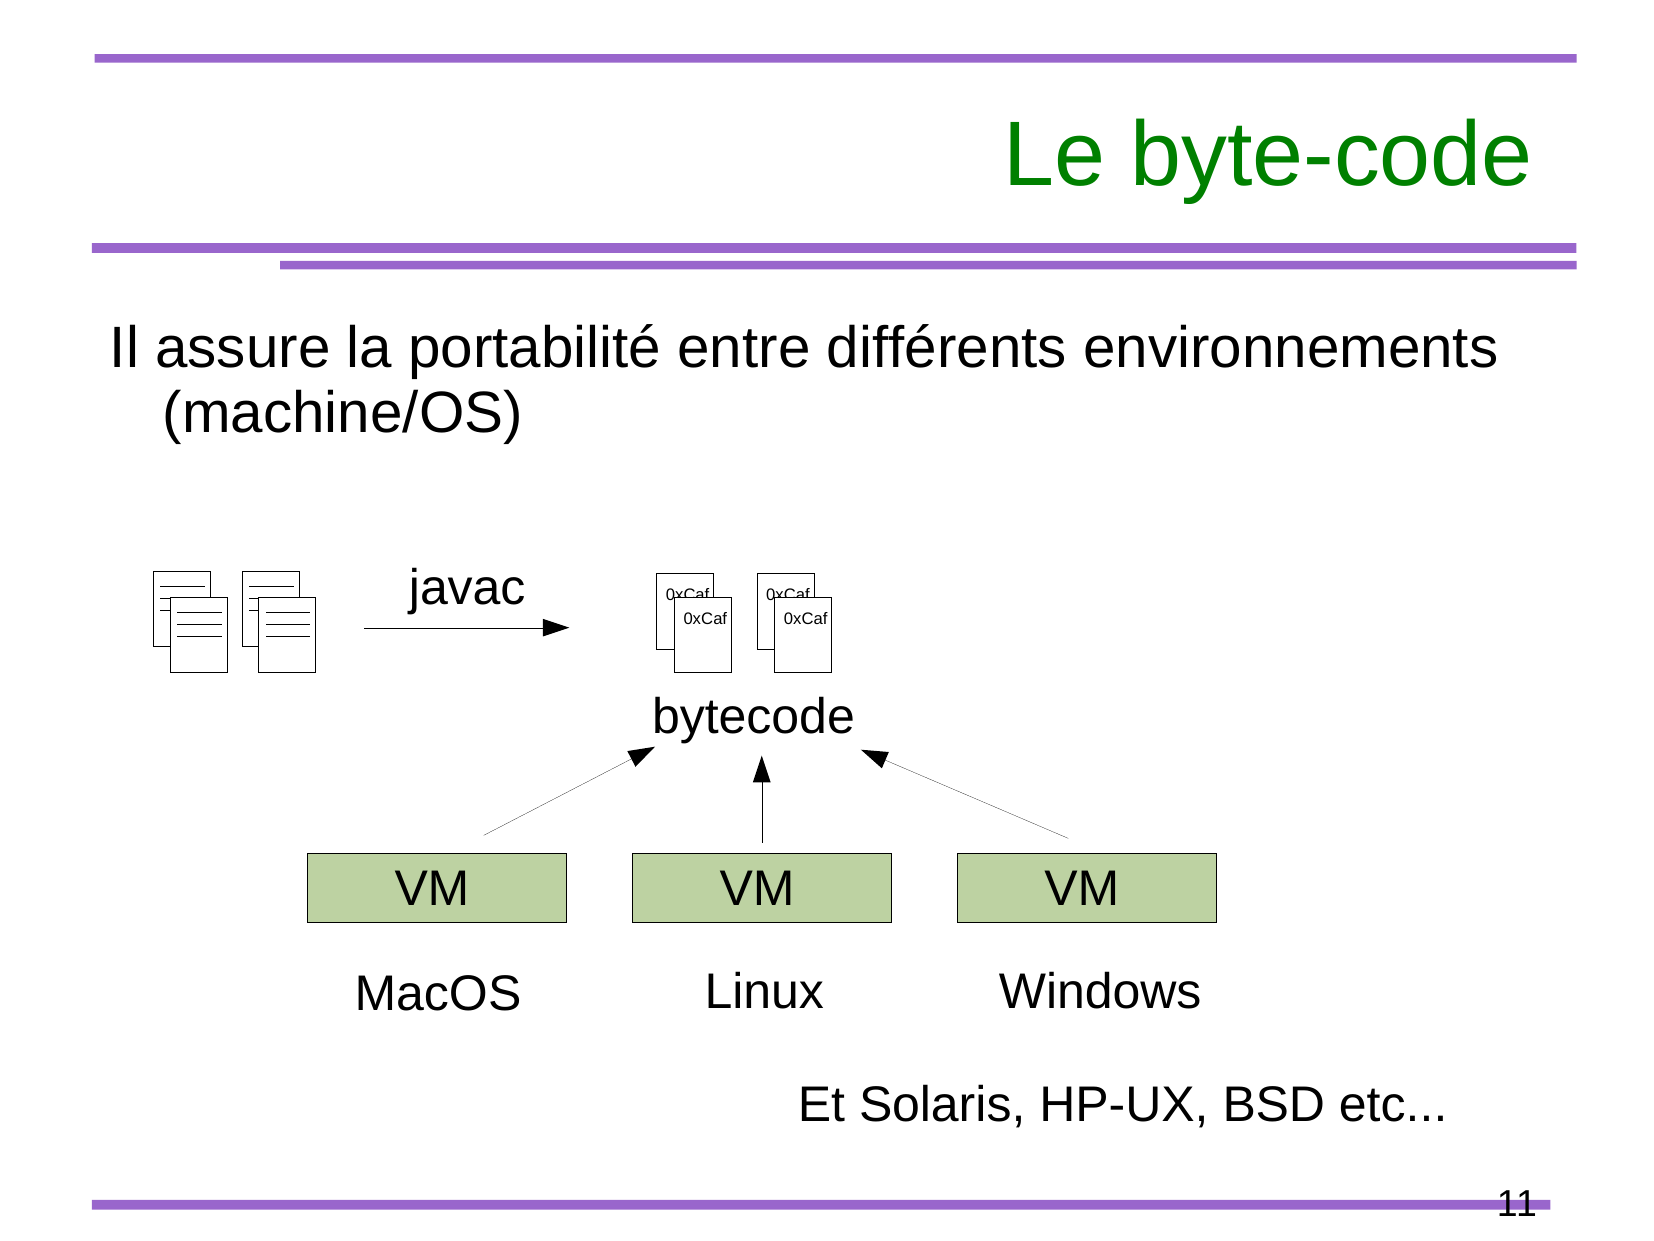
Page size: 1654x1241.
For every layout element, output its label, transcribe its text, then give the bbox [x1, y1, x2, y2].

text_box [632, 853, 892, 923]
text_box javac [408, 629, 542, 634]
text_box Linux [704, 963, 825, 1038]
text_box 0xCaf [766, 585, 814, 611]
text_box 0xCaf [665, 585, 713, 611]
text_box [307, 853, 567, 923]
text_box [656, 573, 732, 673]
text_box 0xCaf [784, 609, 831, 635]
text_box 0xCaf [683, 609, 731, 635]
text_box [170, 597, 228, 673]
text_box VM [719, 860, 795, 935]
text_box Windows [999, 963, 1206, 1038]
text_box MacOS [354, 964, 522, 1040]
list Il assure la portabilité entre différents environnements (machine/OS) [92, 315, 1563, 1163]
text_box [957, 853, 1217, 923]
text_box VM [394, 860, 470, 935]
text_box VM [1044, 860, 1120, 935]
text_box javac [408, 559, 578, 634]
text_box Et Solaris, HP-UX, BSD etc... [797, 1076, 1457, 1151]
text_box [258, 597, 316, 673]
title Le byte-code [121, 49, 1534, 257]
text_box bytecode [652, 688, 869, 763]
text_box [757, 573, 832, 673]
